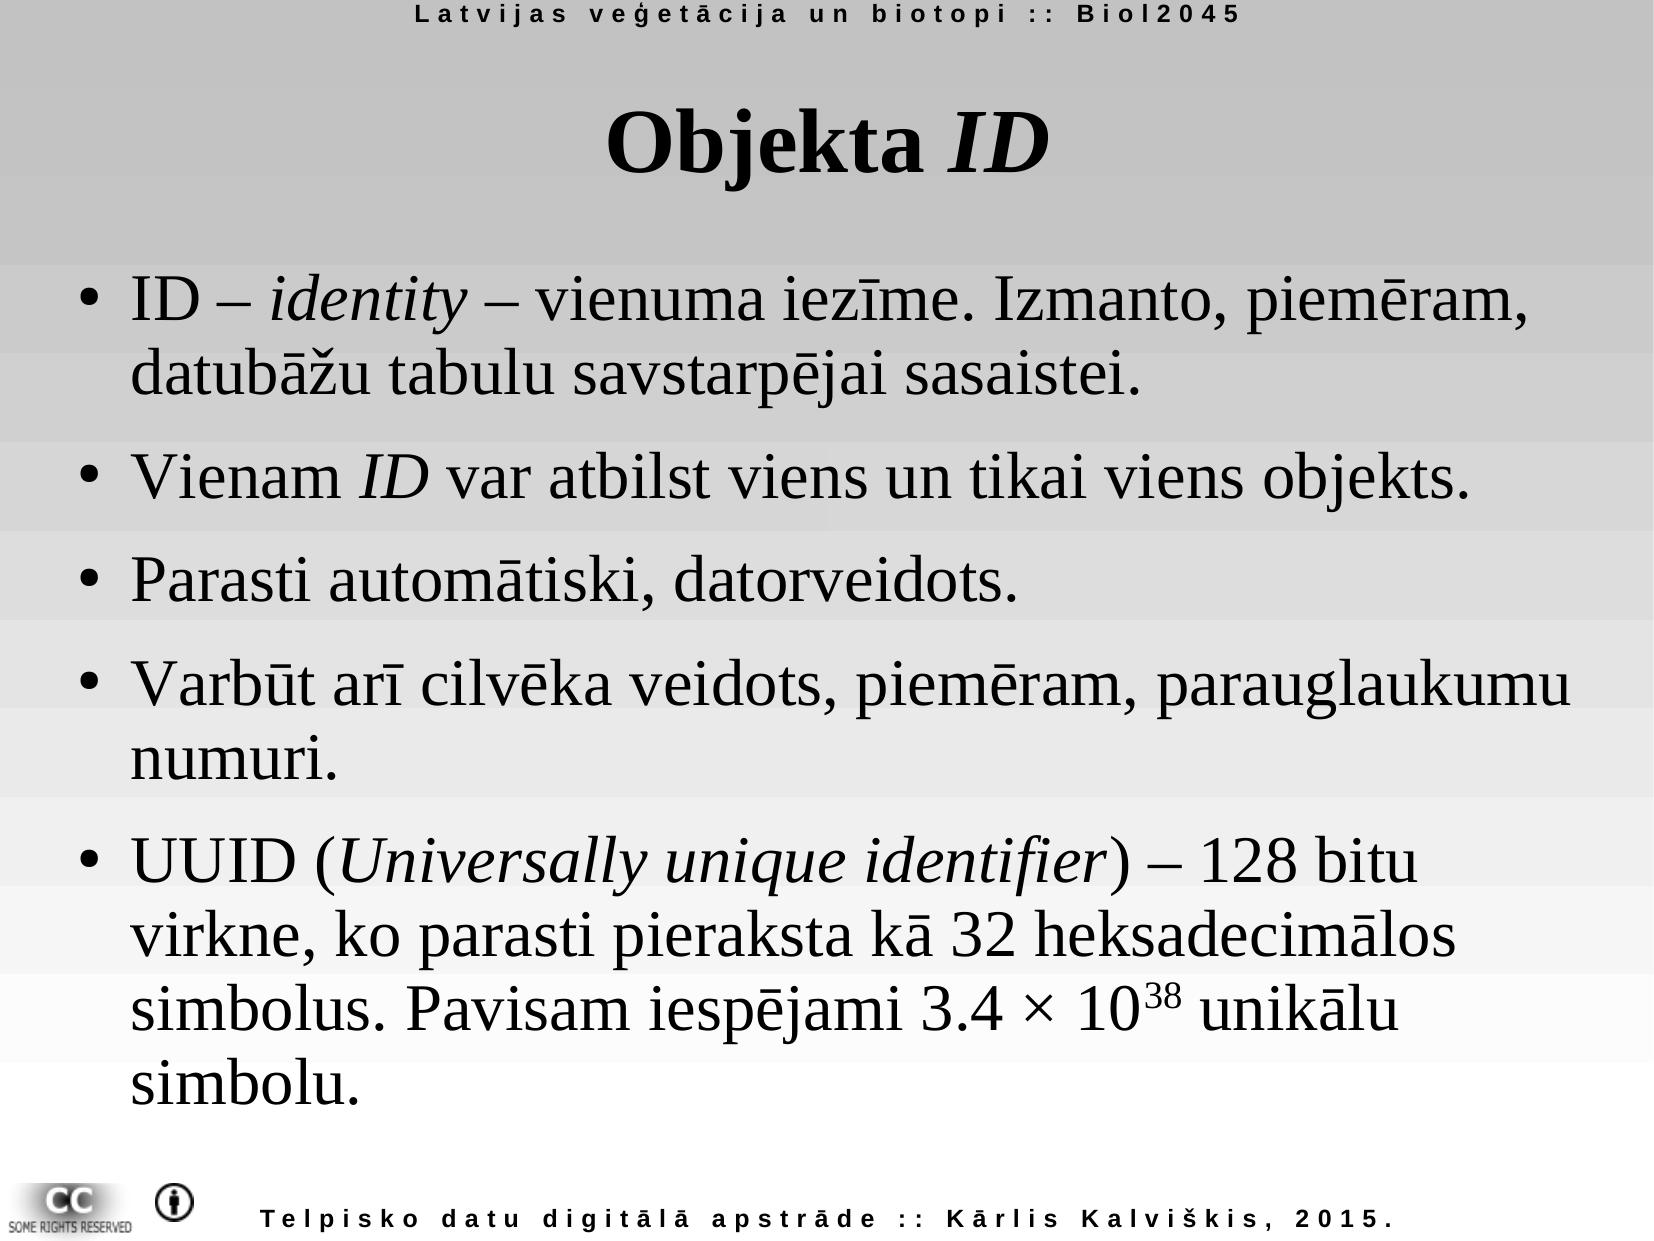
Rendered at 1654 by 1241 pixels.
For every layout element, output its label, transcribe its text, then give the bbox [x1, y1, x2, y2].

title Objekta ID [59, 37, 1596, 246]
list ID – identity – vienuma iezīme. Izmanto, piemēram, datubāžu tabulu savstarpējai sasaistei. Vienam ID var atbilst viens un tikai viens objekts. Parasti automātiski, datorveidots. Varbūt arī cilvēka veidots, piemēram, parauglaukumu numuri. UUID (Universally unique identifier) – 128 bitu virkne, ko parasti pieraksta kā 32 heksadecimālos simbolus. Pavisam iespējami 3.4 × 1038 unikālu simbolu. [59, 261, 1596, 1175]
picture [0, 0, 1654, 1241]
